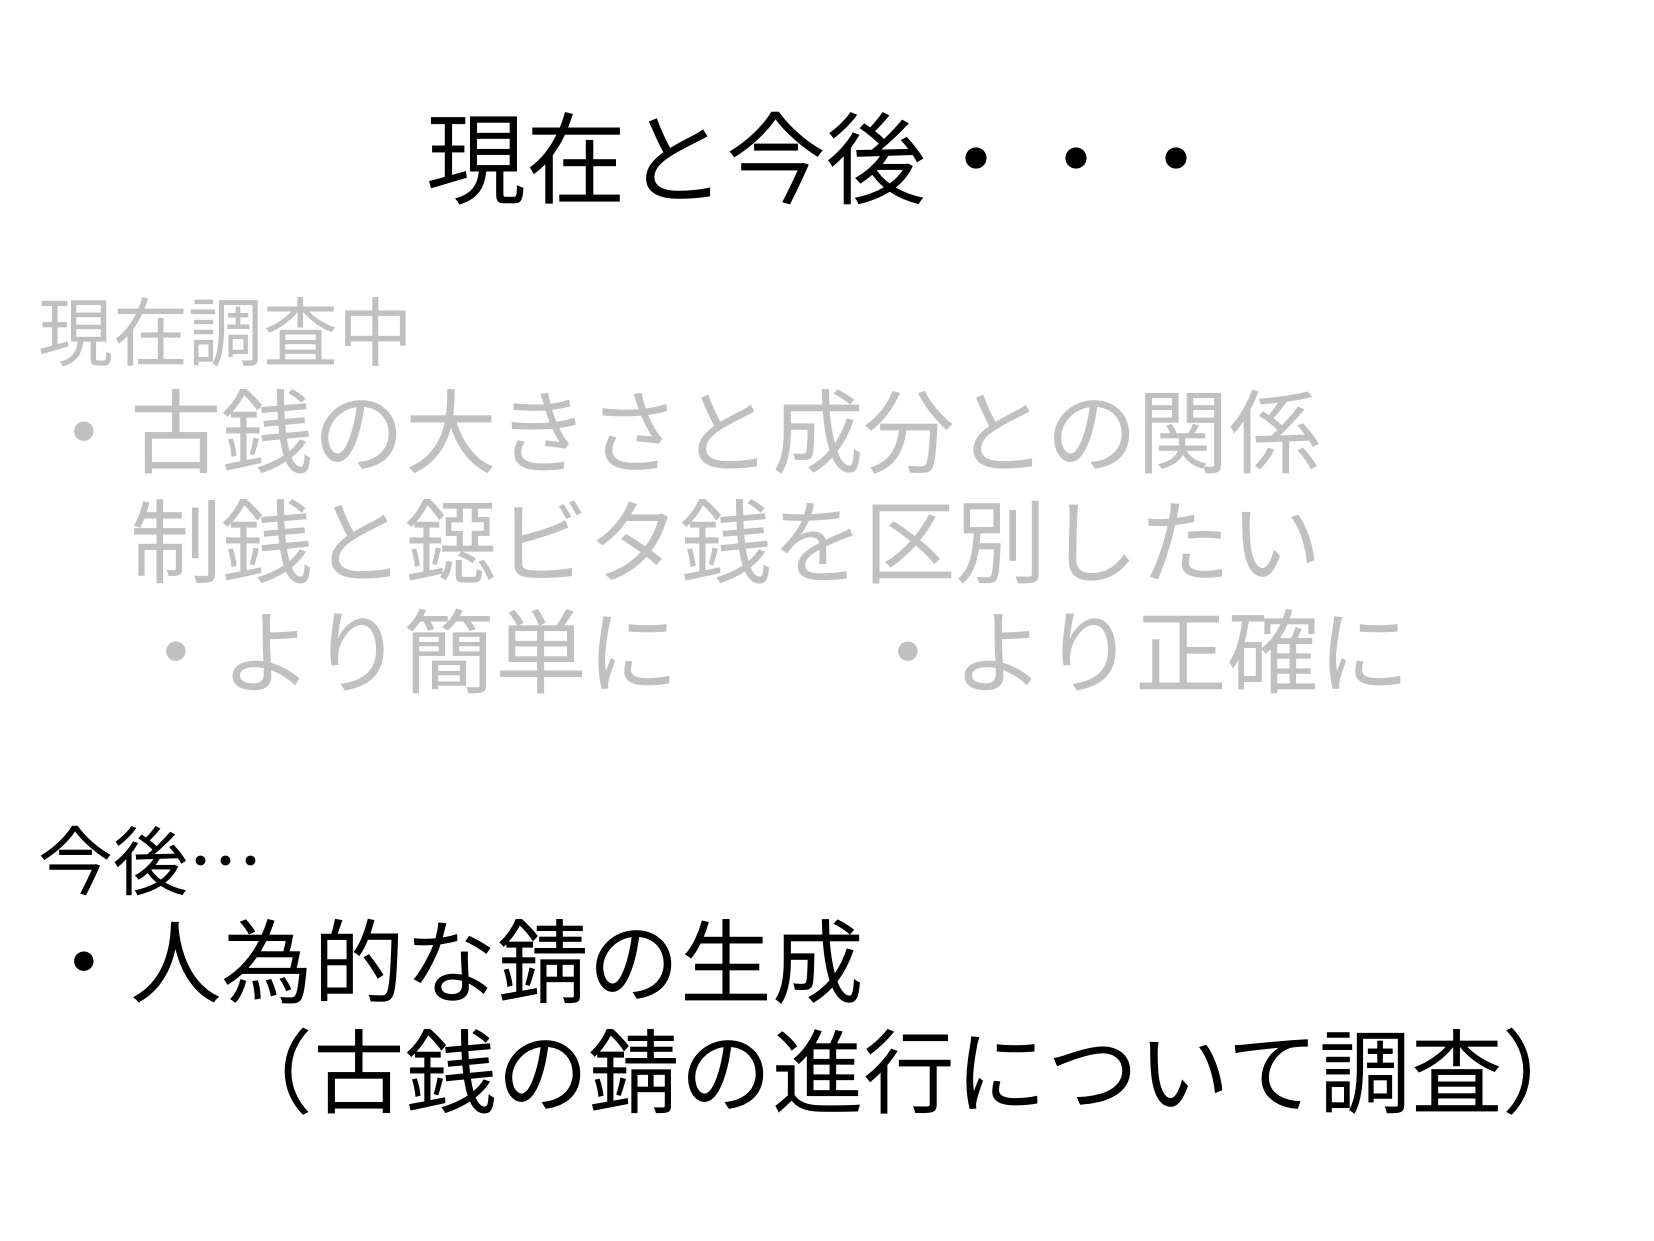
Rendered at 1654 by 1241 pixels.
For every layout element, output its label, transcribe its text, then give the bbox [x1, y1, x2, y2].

title 現在と今後・・・ [82, 49, 1571, 257]
text_box 現在調査中 ・古銭の大きさと成分との関係 制銭と鐚ビタ銭を区別したい ・より簡単に ・より正確に 今後… ・人為的な錆の生成 （古銭の錆の進行について調査） [23, 277, 1619, 1133]
